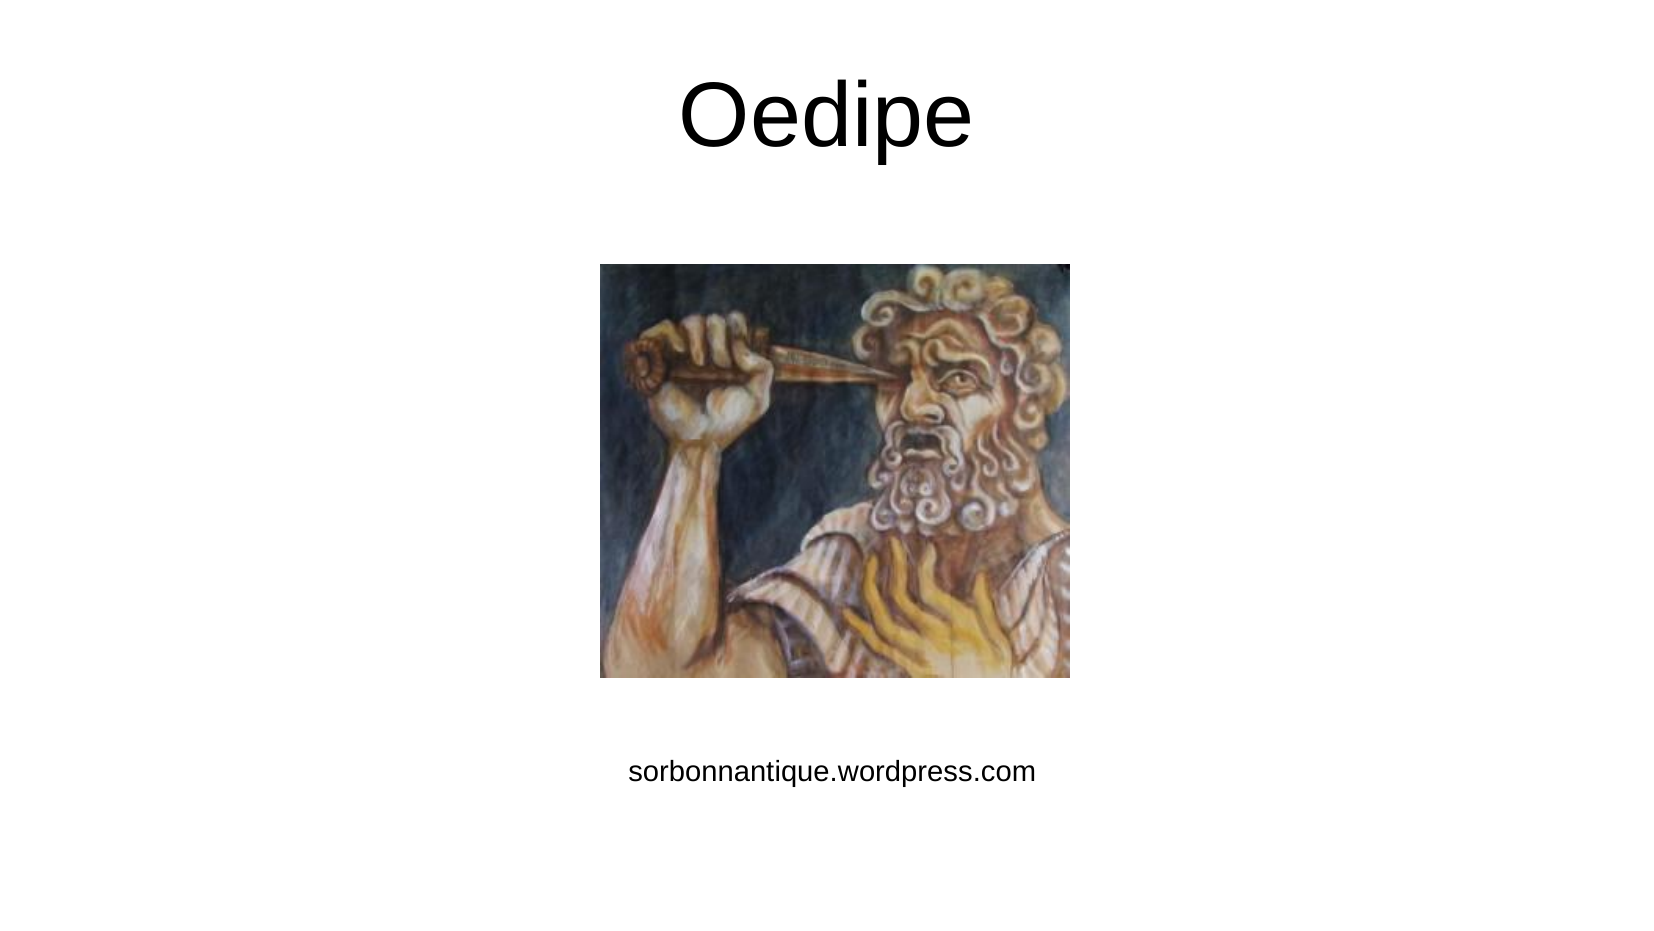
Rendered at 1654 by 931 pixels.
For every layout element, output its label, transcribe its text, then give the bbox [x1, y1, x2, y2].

picture [600, 264, 1070, 678]
subtitle sorbonnantique.wordpress.com [88, 501, 1577, 931]
title Oedipe [82, 37, 1571, 193]
